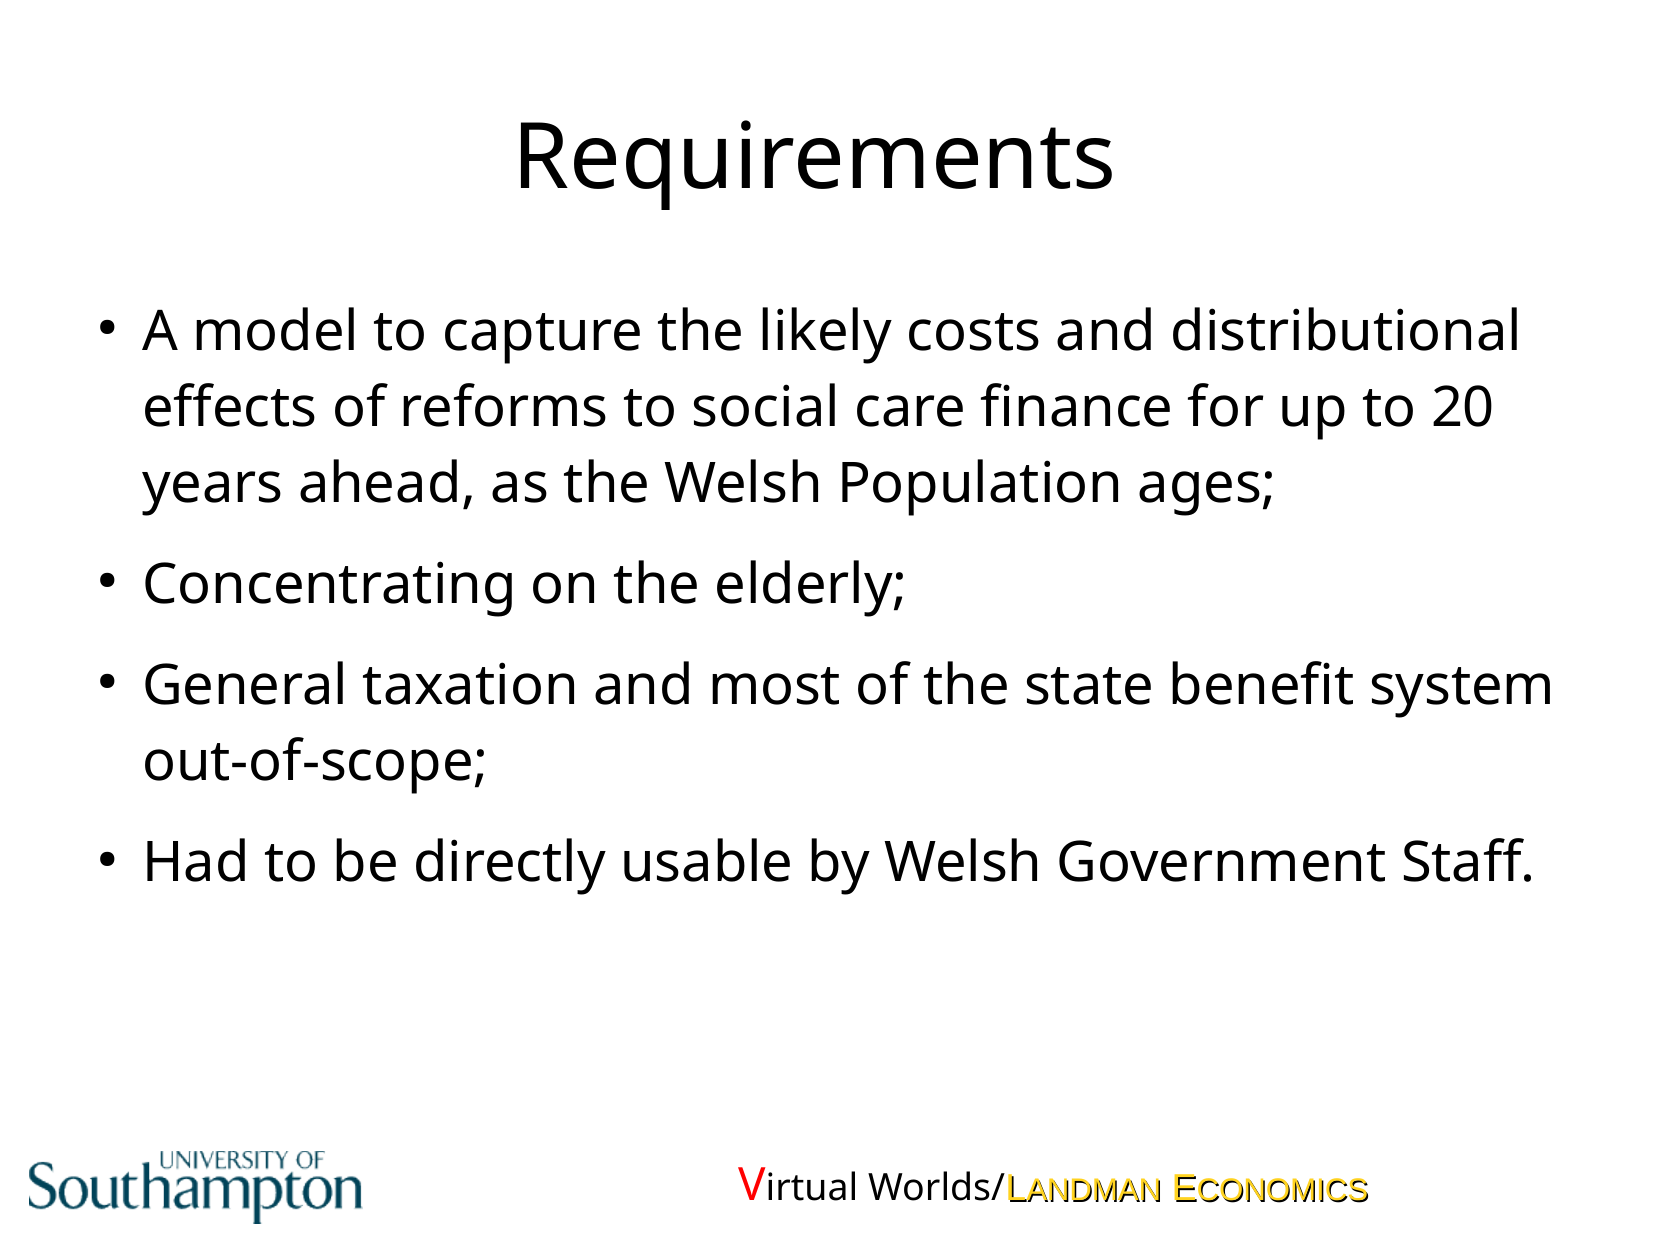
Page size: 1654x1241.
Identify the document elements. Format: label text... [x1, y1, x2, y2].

picture [29, 1151, 363, 1224]
list A model to capture the likely costs and distributional effects of reforms to social care finance for up to 20 years ahead, as the Welsh Population ages; Concentrating on the elderly; General taxation and most of the state benefit system out-of-scope; Had to be directly usable by Welsh Government Staff. [82, 290, 1571, 1010]
title Requirements [82, 49, 1571, 257]
